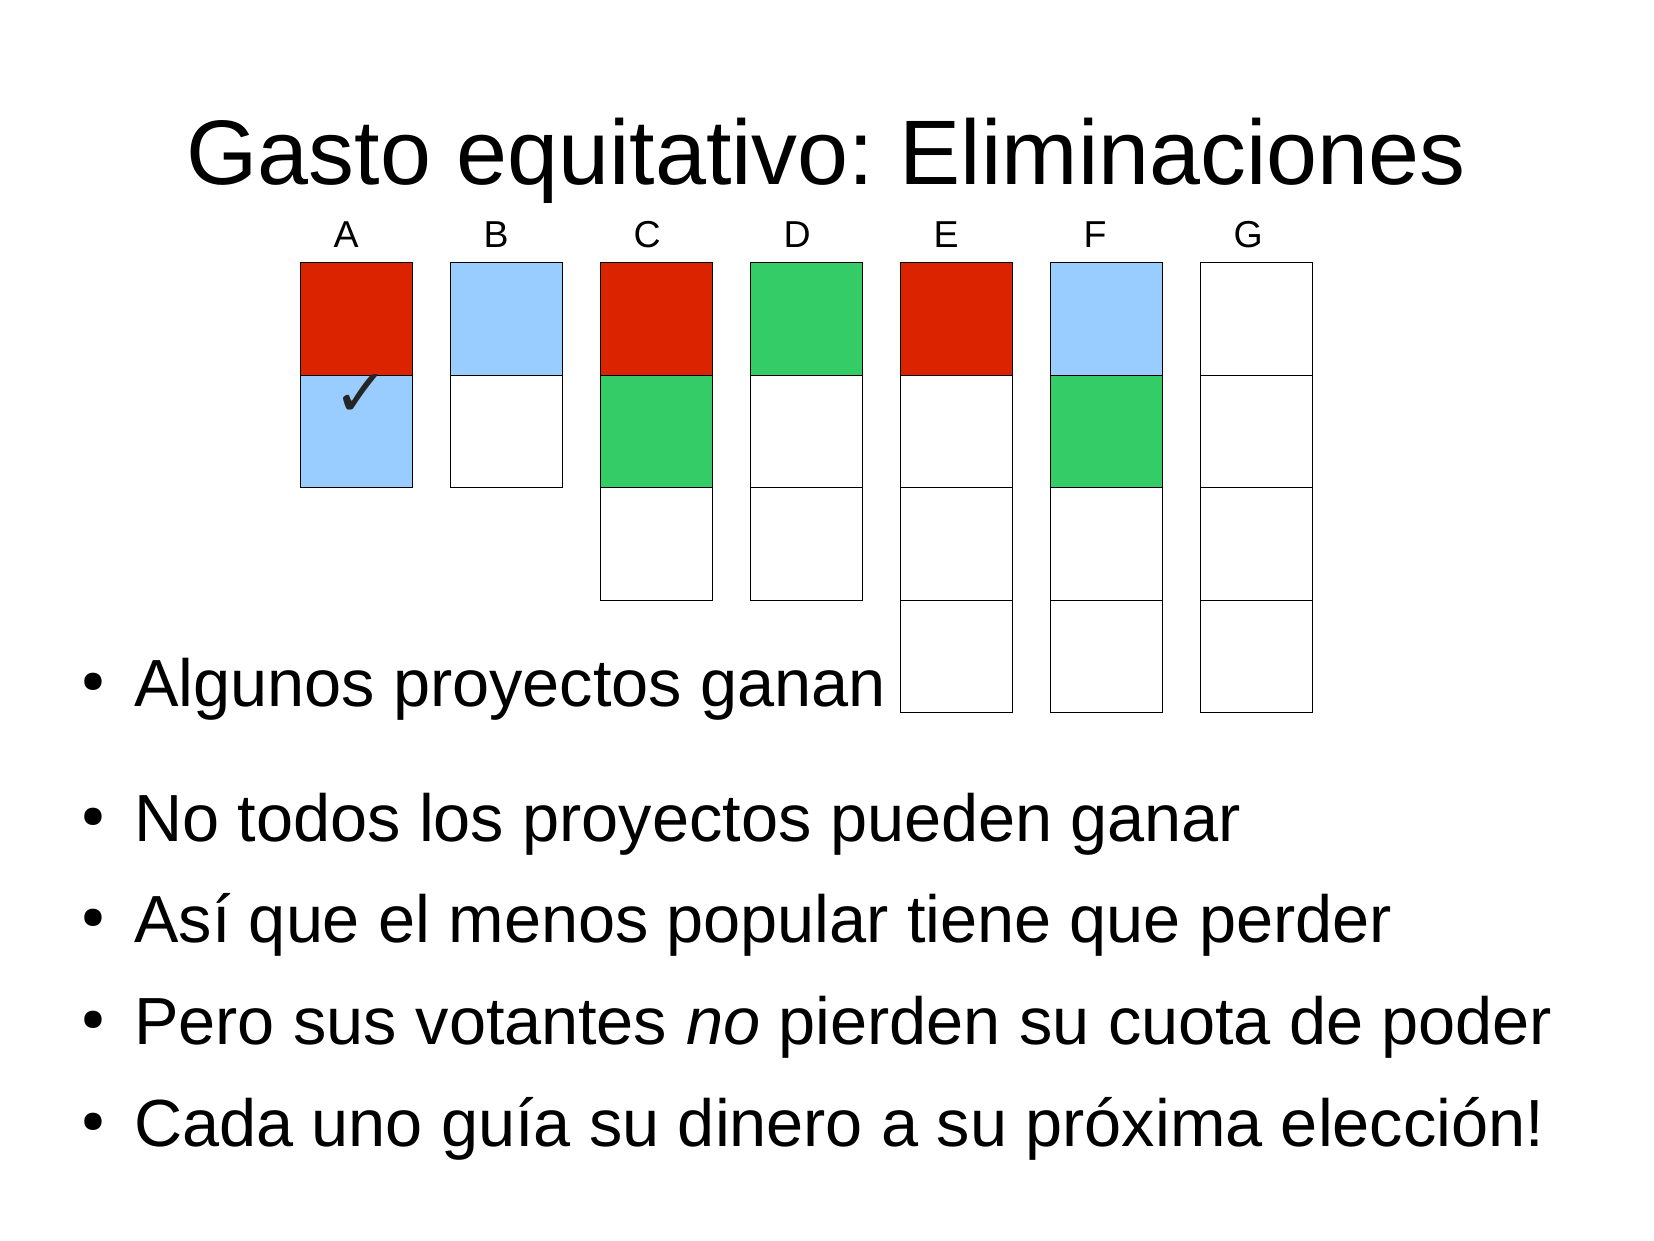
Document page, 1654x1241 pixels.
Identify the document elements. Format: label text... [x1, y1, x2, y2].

title Gasto equitativo: Eliminaciones [82, 49, 1571, 257]
list No todos los proyectos pueden ganar Así que el menos popular tiene que perder Pero sus votantes no pierden su cuota de poder Cada uno guía su dinero a su próxima elección! [63, 780, 1613, 1160]
text_box [750, 262, 863, 601]
text_box [1050, 262, 1163, 713]
text_box F [1068, 257, 1126, 264]
text_box D [768, 257, 826, 263]
text_box A [318, 257, 376, 264]
text_box E [918, 257, 975, 264]
text_box G [1218, 257, 1276, 263]
text_box [450, 262, 563, 488]
text_box [900, 262, 1013, 713]
text_box C [618, 257, 675, 263]
list Algunos proyectos ganan [63, 645, 1552, 775]
text_box ✓ [318, 337, 413, 431]
text_box [300, 262, 413, 488]
text_box [1200, 262, 1313, 713]
text_box B [468, 257, 526, 264]
text_box [600, 262, 713, 601]
